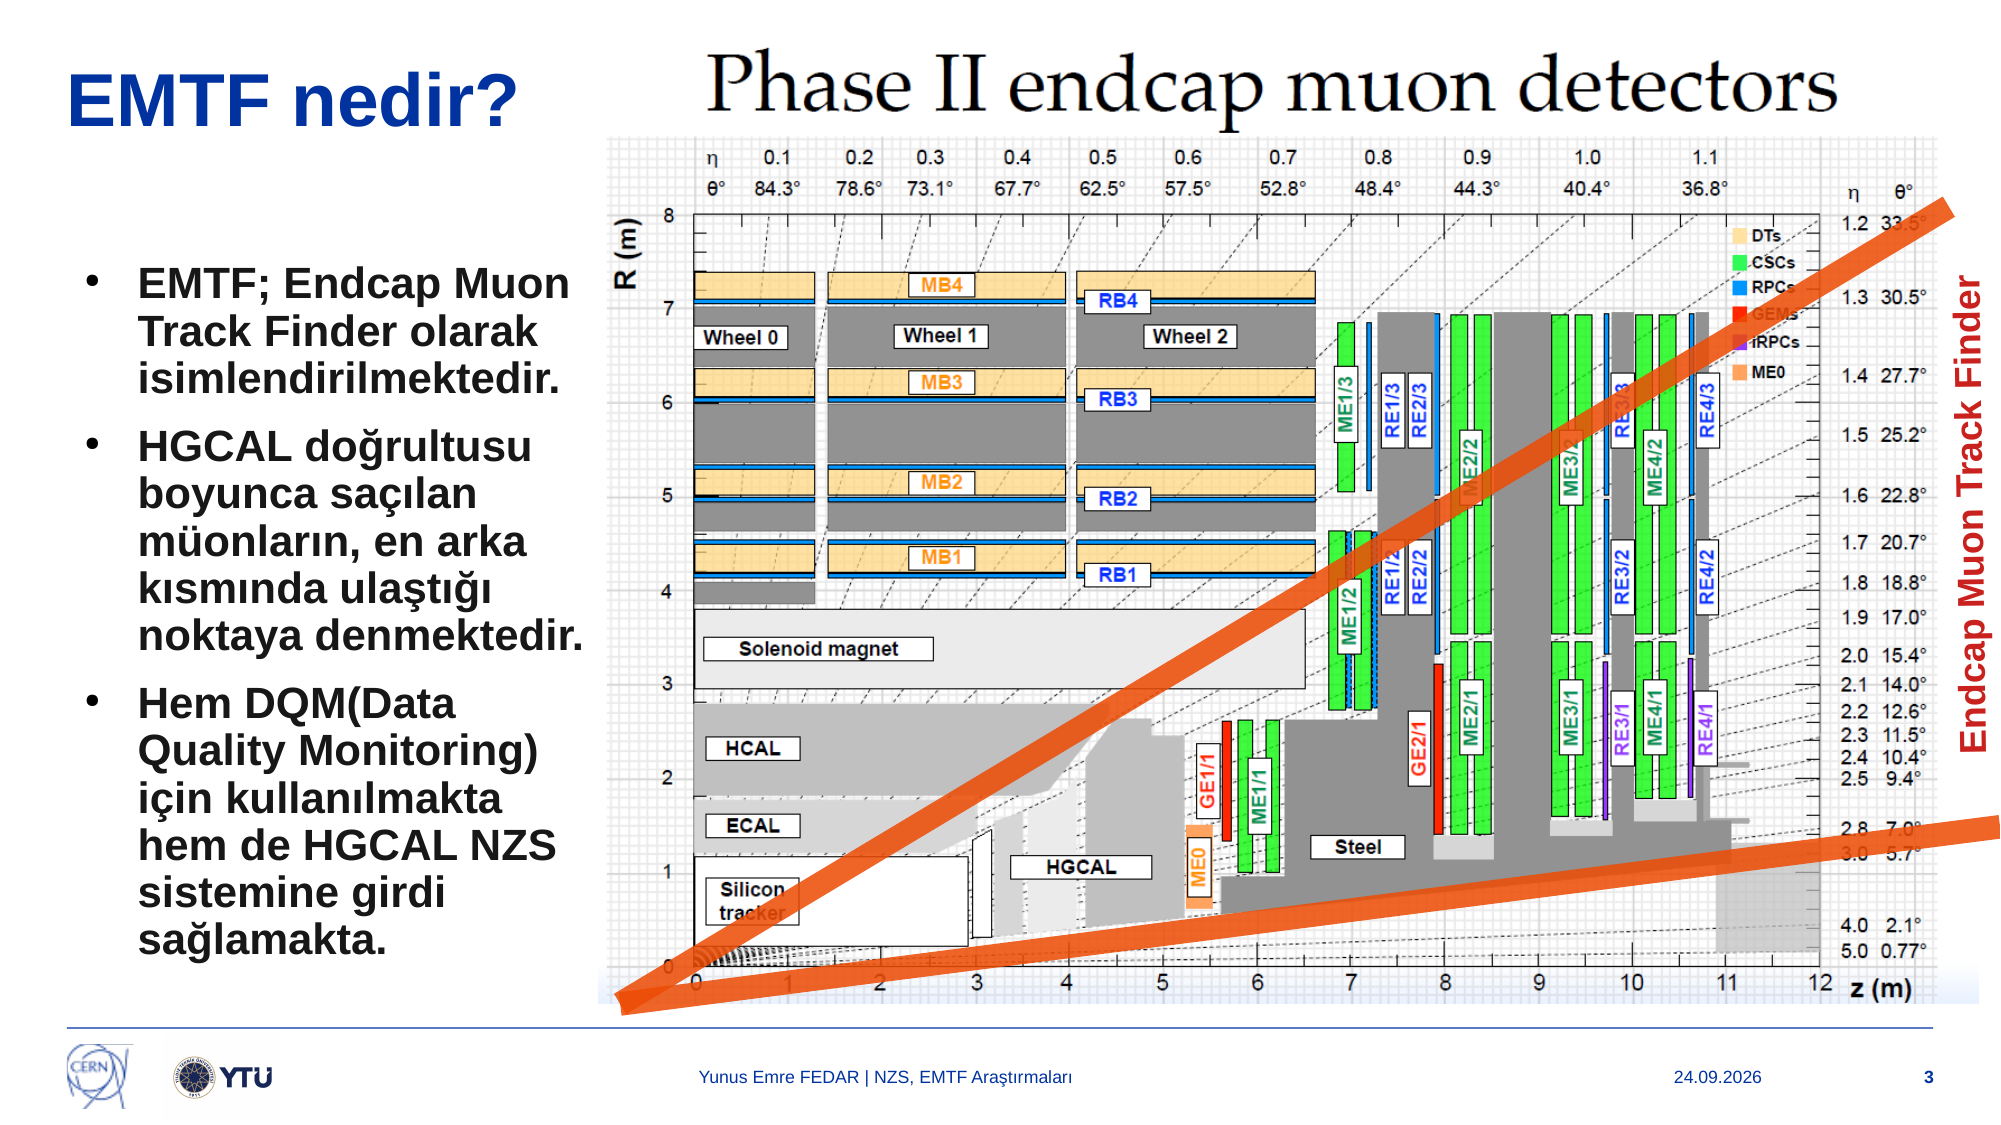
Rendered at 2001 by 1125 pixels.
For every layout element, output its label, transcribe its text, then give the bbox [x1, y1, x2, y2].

picture [598, 30, 1979, 1004]
picture [721, 842, 1979, 1004]
title EMTF nedir? [66, 61, 598, 237]
list EMTF; Endcap Muon Track Finder olarak isimlendirilmektedir. HGCAL doğrultusu boyunca saçılan müonların, en arka kısmında ulaştığı noktaya denmektedir. Hem DQM(Data Quality Monitoring) için kullanılmakta hem de HGCAL NZS sistemine girdi sağlamakta. [66, 261, 591, 1018]
slide_number <number> [1822, 1046, 1934, 1107]
slide_number 24.12.2024 [1496, 1046, 1762, 1107]
picture [163, 1033, 282, 1123]
picture [678, 229, 1979, 984]
text_box Endcap Muon Track Finder [1936, 177, 2000, 770]
text_box Yunus Emre FEDAR | NZS, EMTF Araştırmaları [698, 1046, 1402, 1107]
